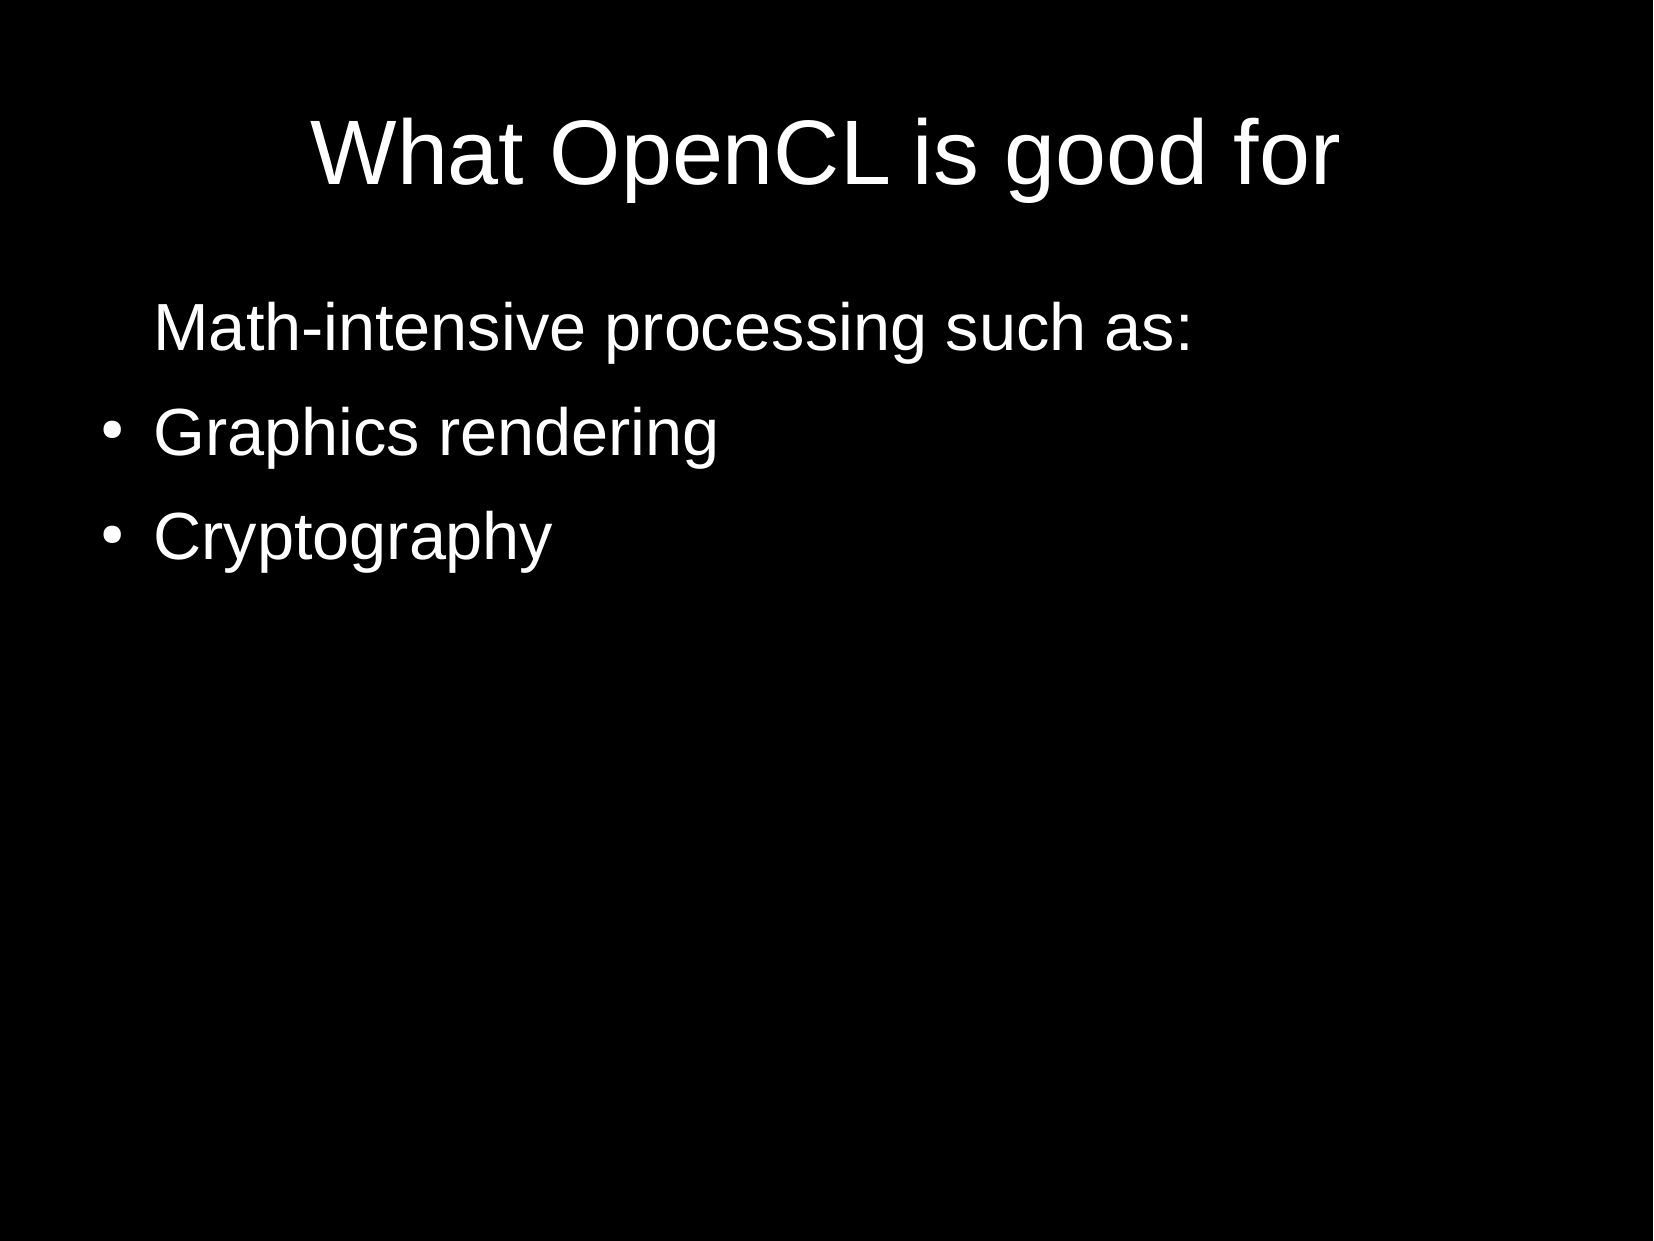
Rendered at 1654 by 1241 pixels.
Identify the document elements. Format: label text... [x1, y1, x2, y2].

title What OpenCL is good for [82, 49, 1571, 257]
list Math-intensive processing such as: Graphics rendering Cryptography [82, 290, 1571, 1010]
